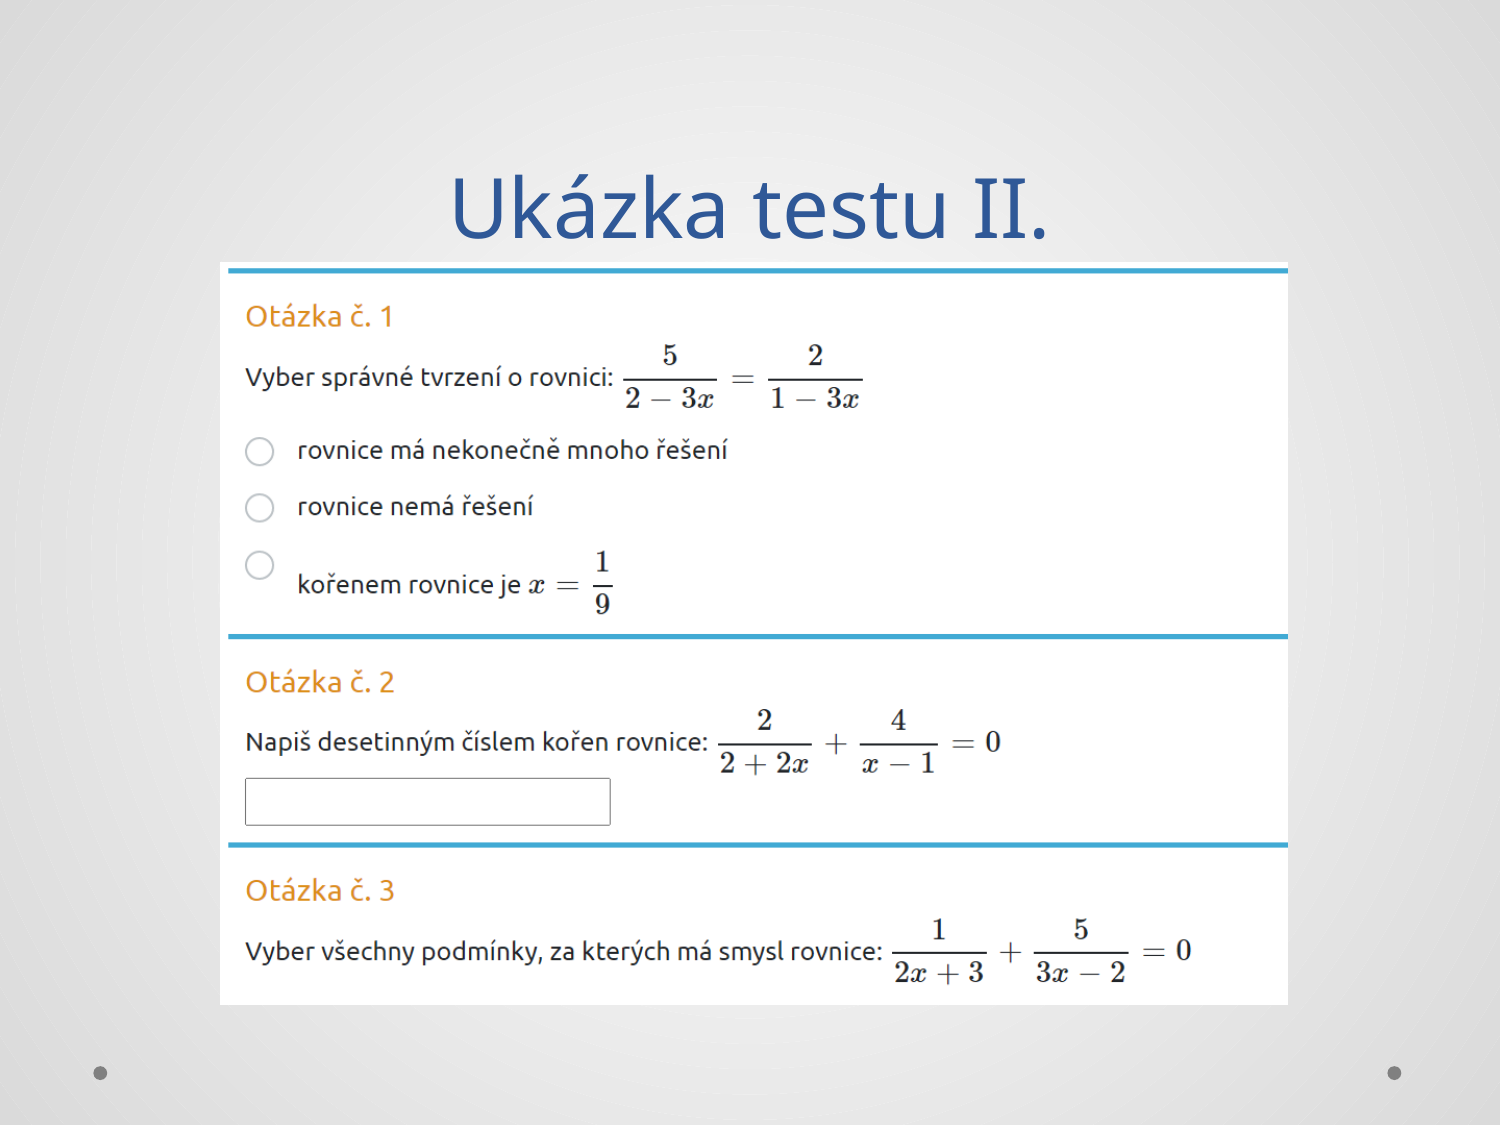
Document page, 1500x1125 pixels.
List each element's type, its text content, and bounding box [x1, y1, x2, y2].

picture [220, 262, 1288, 1005]
title Ukázka testu II. [75, 0, 1425, 263]
